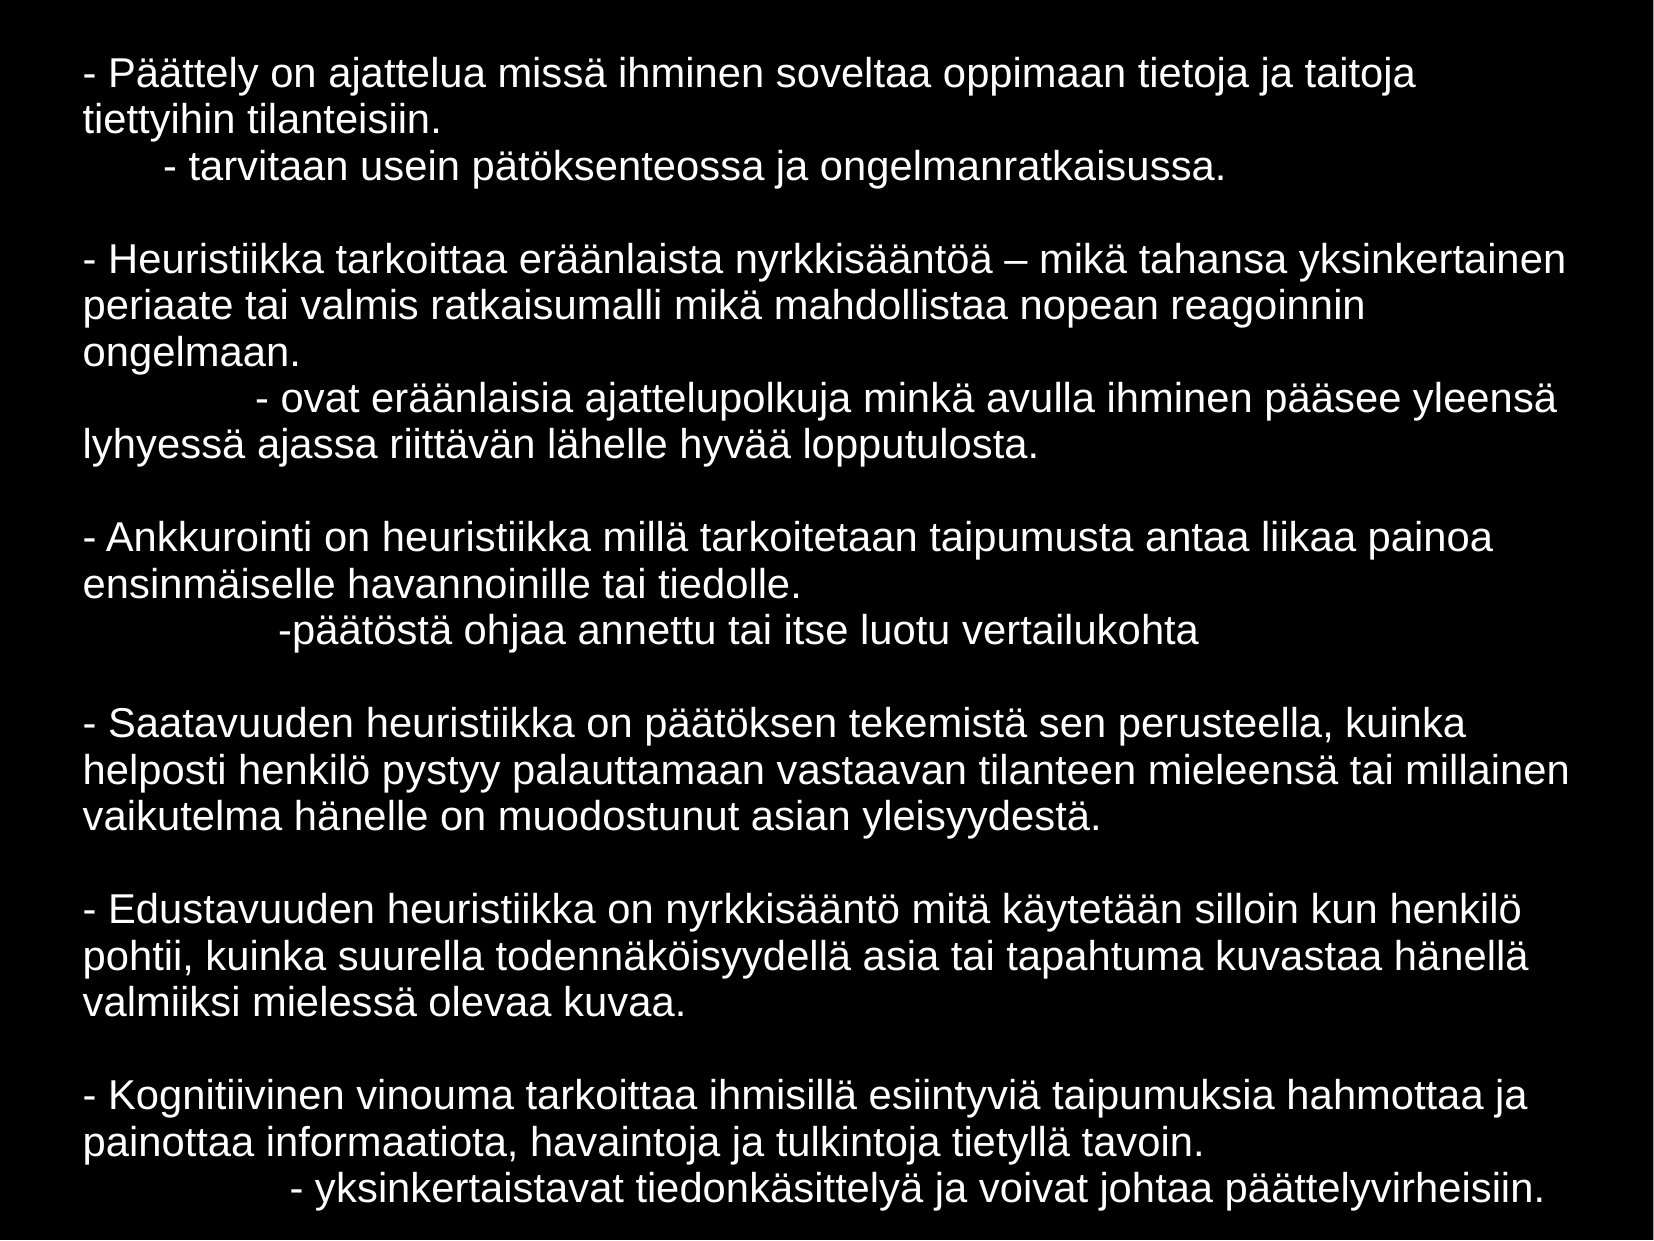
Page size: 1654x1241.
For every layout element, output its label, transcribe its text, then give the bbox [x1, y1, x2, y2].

subtitle - Päättely on ajattelua missä ihminen soveltaa oppimaan tietoja ja taitoja tiettyihin tilanteisiin. - tarvitaan usein pätöksenteossa ja ongelmanratkaisussa. - Heuristiikka tarkoittaa eräänlaista nyrkkisääntöä – mikä tahansa yksinkertainen periaate tai valmis ratkaisumalli mikä mahdollistaa nopean reagoinnin ongelmaan. - ovat eräänlaisia ajattelupolkuja minkä avulla ihminen pääsee yleensä lyhyessä ajassa riittävän lähelle hyvää lopputulosta. - Ankkurointi on heuristiikka millä tarkoitetaan taipumusta antaa liikaa painoa ensinmäiselle havannoinille tai tiedolle. -päätöstä ohjaa annettu tai itse luotu vertailukohta - Saatavuuden heuristiikka on päätöksen tekemistä sen perusteella, kuinka helposti henkilö pystyy palauttamaan vastaavan tilanteen mieleensä tai millainen vaikutelma hänelle on muodostunut asian yleisyydestä. - Edustavuuden heuristiikka on nyrkkisääntö mitä käytetään silloin kun henkilö pohtii, kuinka suurella todennäköisyydellä asia tai tapahtuma kuvastaa hänellä valmiiksi mielessä olevaa kuvaa. - Kognitiivinen vinouma tarkoittaa ihmisillä esiintyviä taipumuksia hahmottaa ja painottaa informaatiota, havaintoja ja tulkintoja tietyllä tavoin. - yksinkertaistavat tiedonkäsittelyä ja voivat johtaa päättelyvirheisiin. [82, 49, 1571, 1241]
